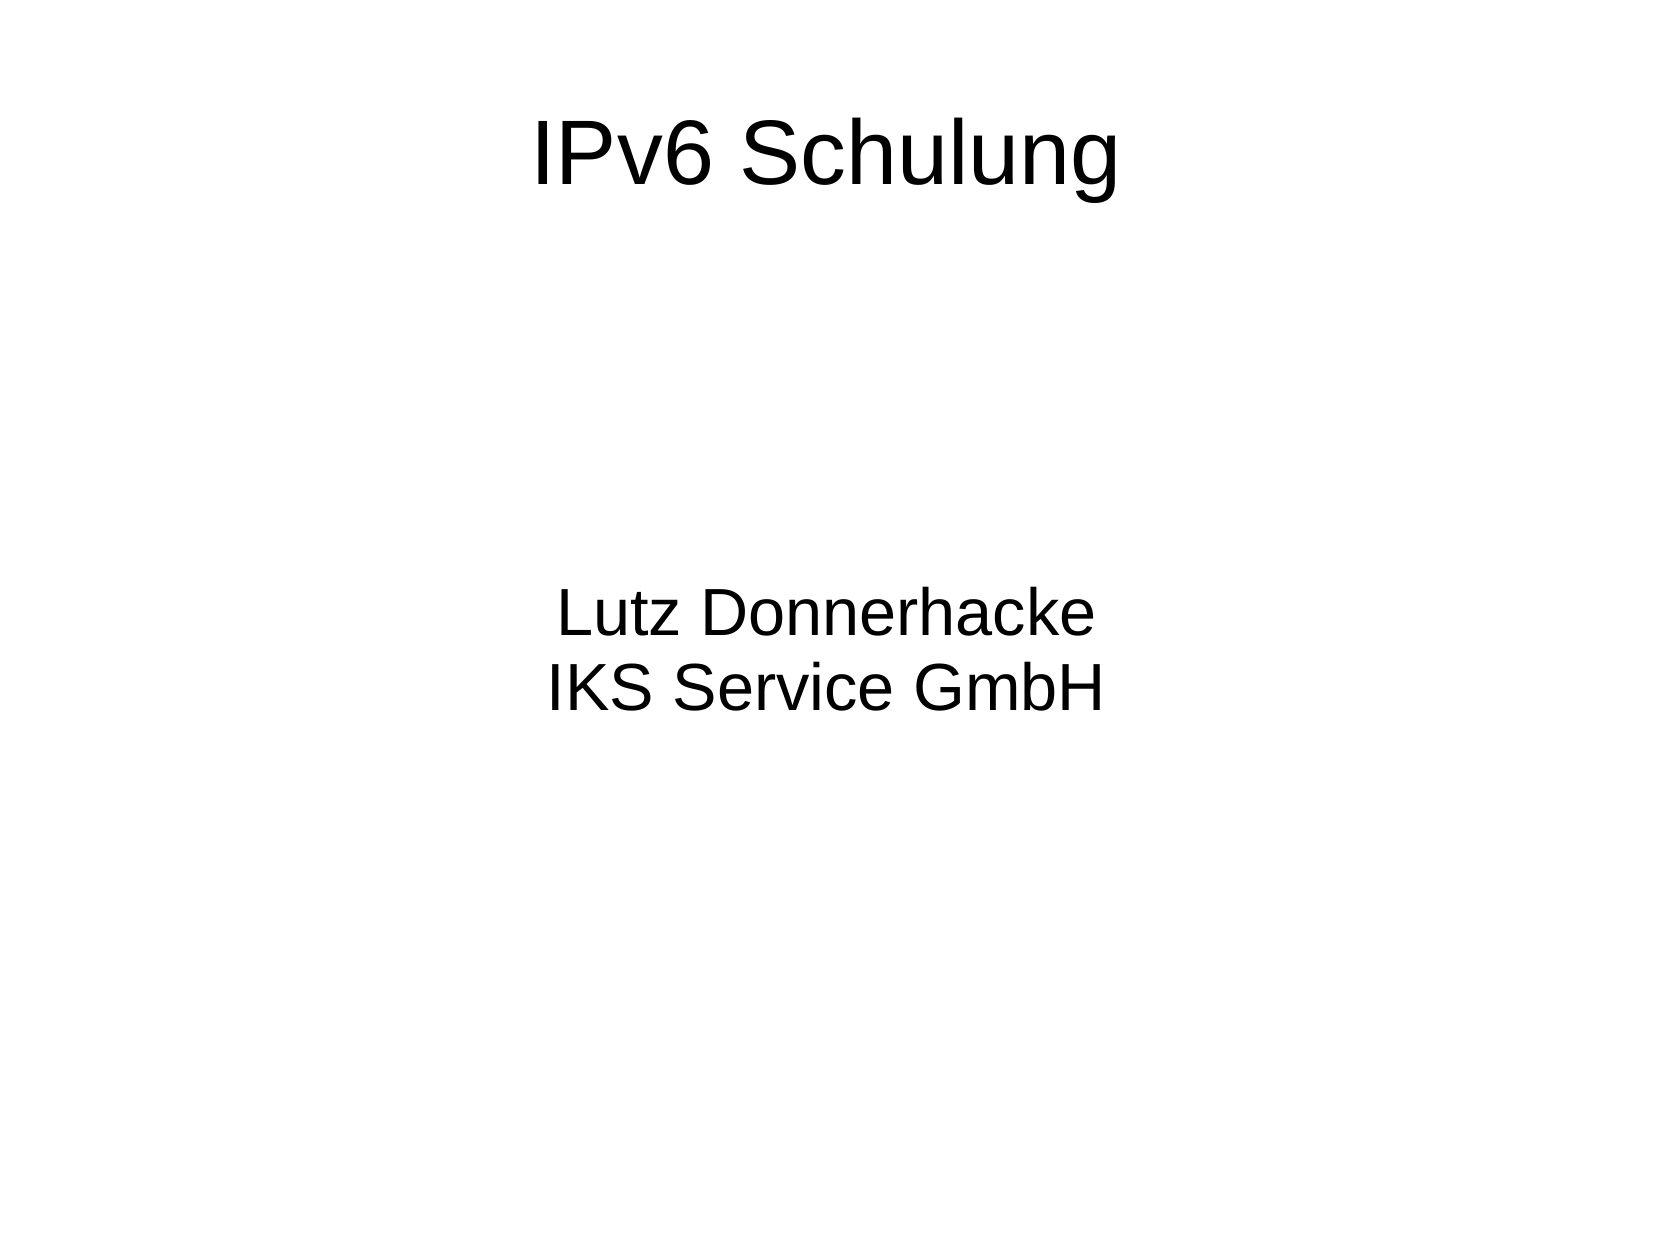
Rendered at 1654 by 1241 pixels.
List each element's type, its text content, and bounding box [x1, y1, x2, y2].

subtitle Lutz Donnerhacke IKS Service GmbH [82, 290, 1571, 1010]
title IPv6 Schulung [82, 49, 1571, 257]
